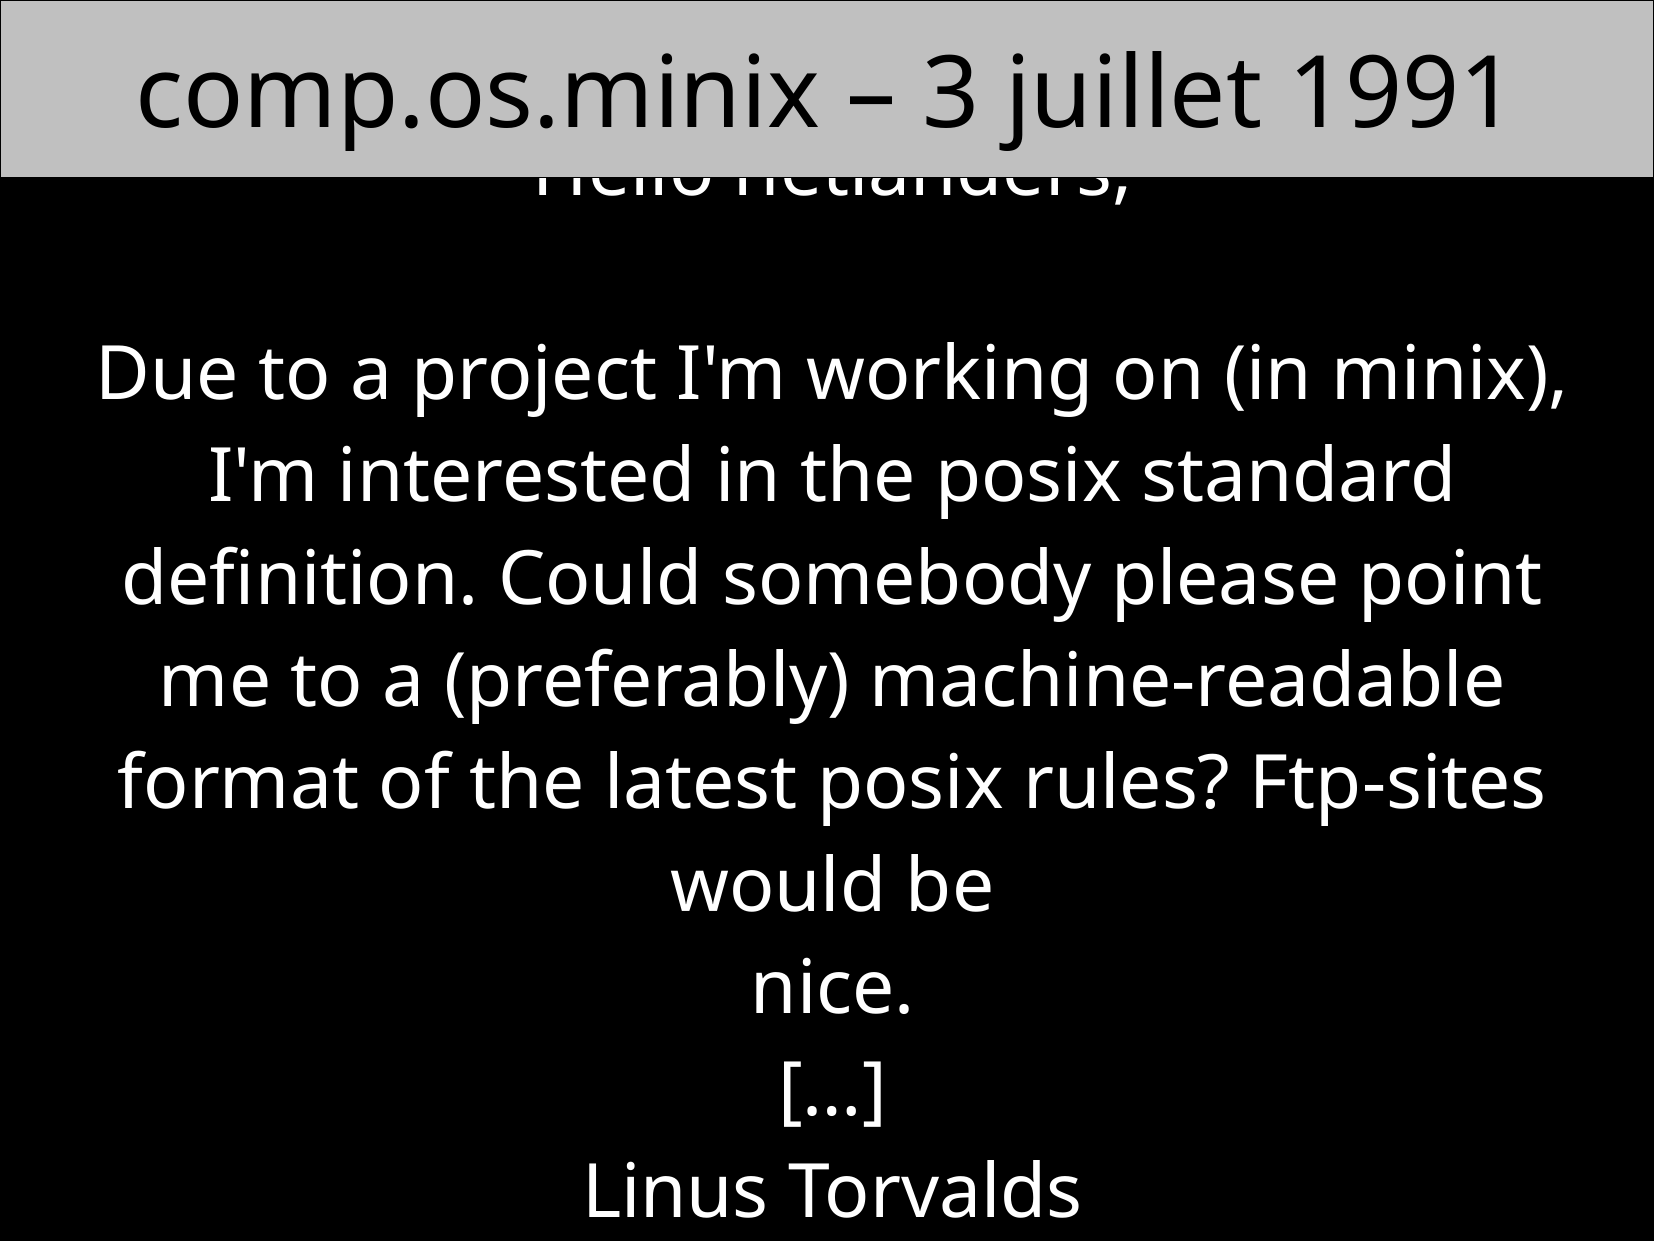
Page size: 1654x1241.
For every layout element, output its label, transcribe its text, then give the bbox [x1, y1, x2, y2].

subtitle Hello netlanders, Due to a project I'm working on (in minix), I'm interested in the posix standard definition. Could somebody please point me to a (preferably) machine-readable format of the latest posix rules? Ftp-sites would be nice. […] Linus Torvalds [88, 227, 1577, 1128]
text_box comp.os.minix – 3 juillet 1991 [0, 0, 1654, 178]
